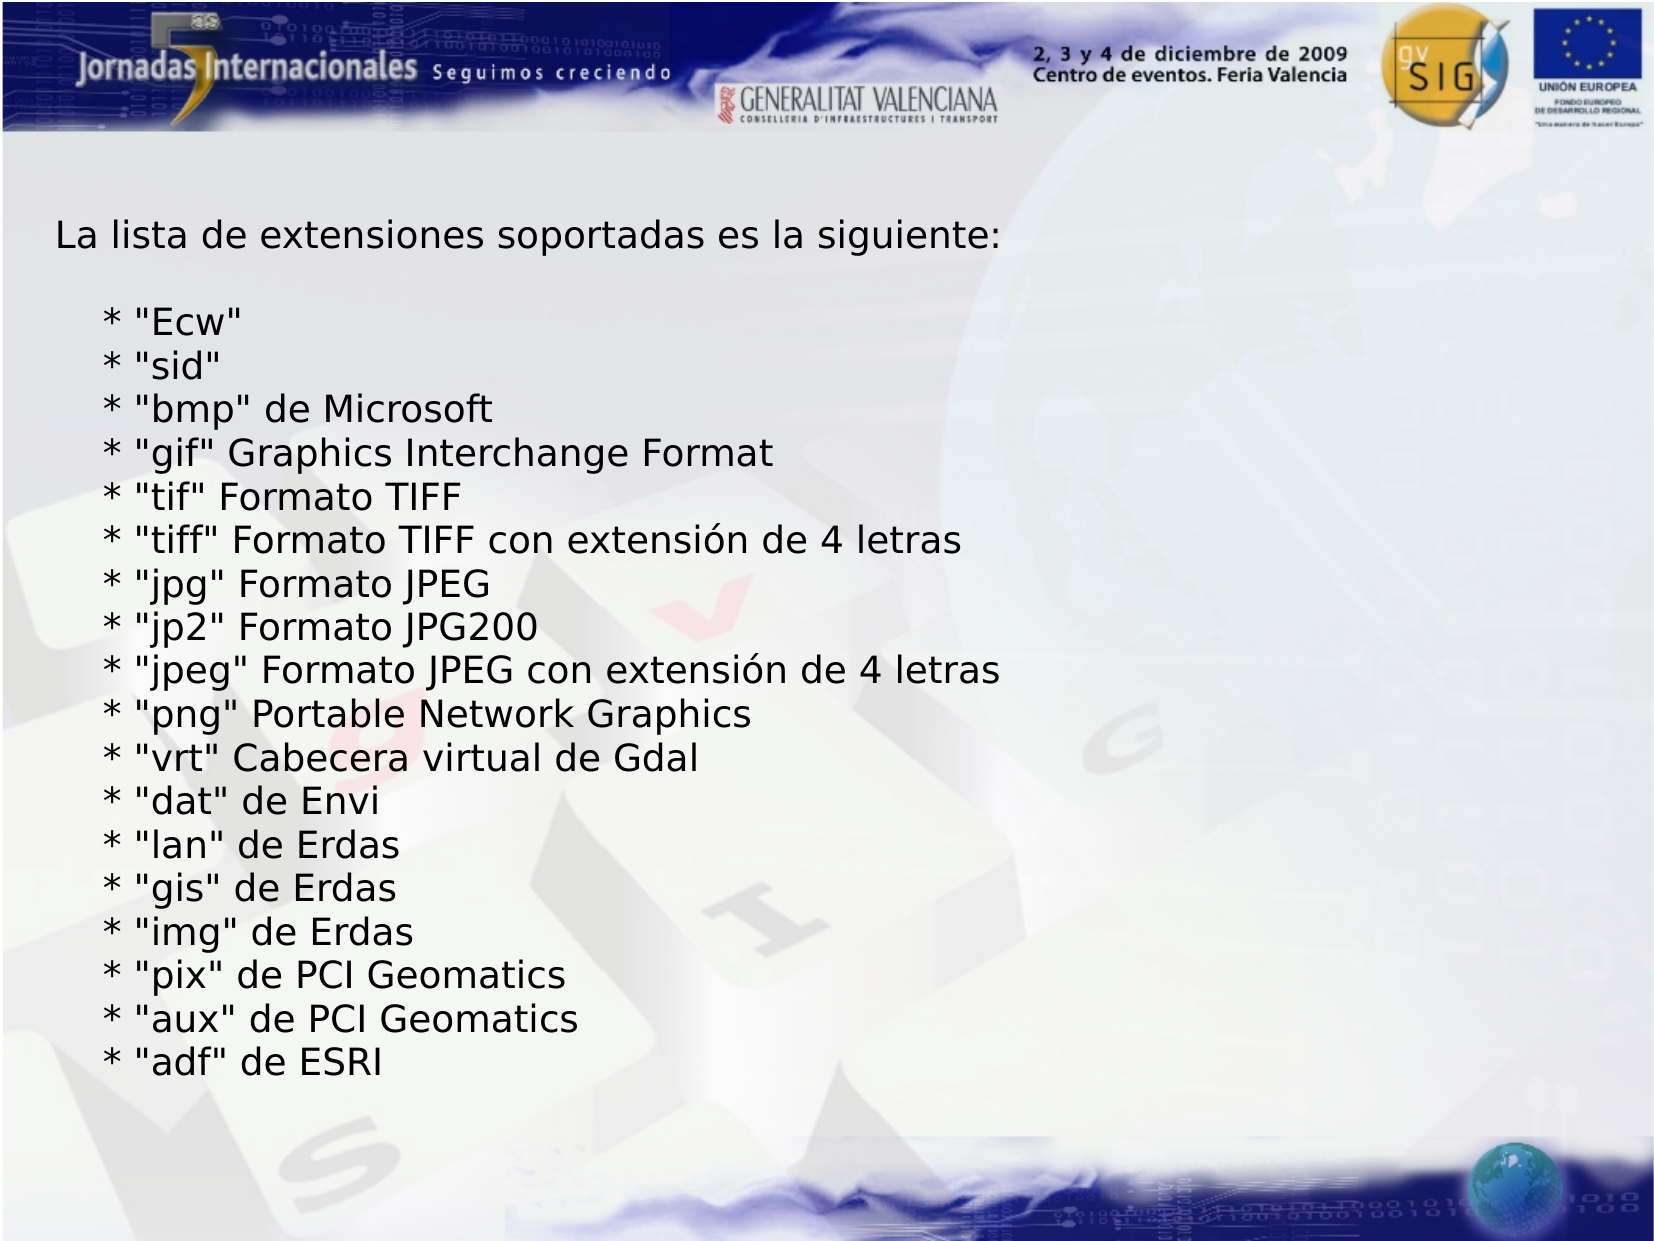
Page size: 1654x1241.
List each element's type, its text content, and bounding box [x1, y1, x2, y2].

picture [2, 2, 1654, 1241]
text_box La lista de extensiones soportadas es la siguiente: * "Ecw" * "sid" * "bmp" de Microsoft * "gif" Graphics Interchange Format * "tif" Formato TIFF * "tiff" Formato TIFF con extensión de 4 letras * "jpg" Formato JPEG * "jp2" Formato JPG200 * "jpeg" Formato JPEG con extensión de 4 letras * "png" Portable Network Graphics * "vrt" Cabecera virtual de Gdal * "dat" de Envi * "lan" de Erdas * "gis" de Erdas * "img" de Erdas * "pix" de PCI Geomatics * "aux" de PCI Geomatics * "adf" de ESRI [40, 206, 1625, 1136]
